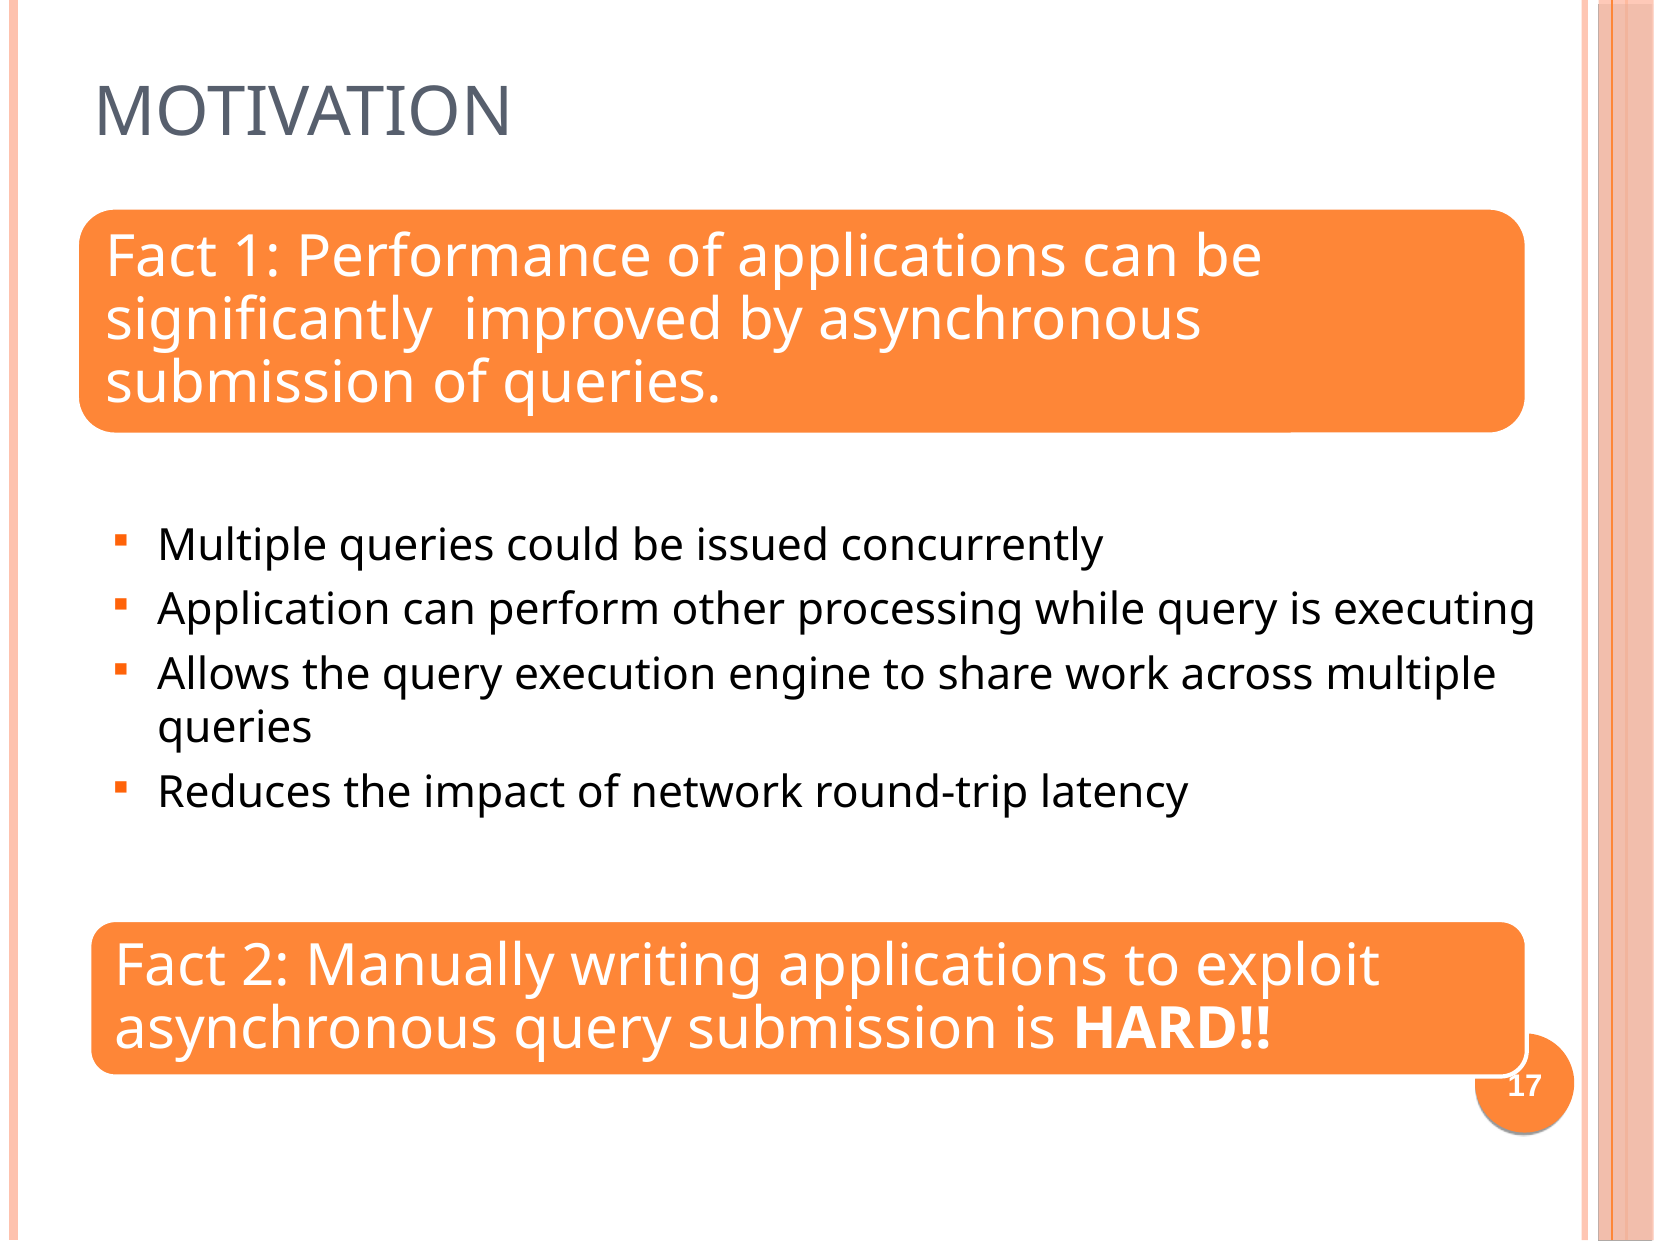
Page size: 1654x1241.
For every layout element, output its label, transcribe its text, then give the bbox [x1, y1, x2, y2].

title Motivation [76, 0, 1565, 158]
text_box Fact 1: Performance of applications can be significantly improved by asynchronous submission of queries. [76, 207, 1527, 435]
slide_number <number> [1470, 1036, 1581, 1132]
text_box Fact 2: Manually writing applications to exploit asynchronous query submission is HARD!! [89, 920, 1527, 1077]
list Multiple queries could be issued concurrently Application can perform other processing while query is executing Allows the query execution engine to share work across multiple queries Reduces the impact of network round-trip latency [82, 507, 1571, 871]
